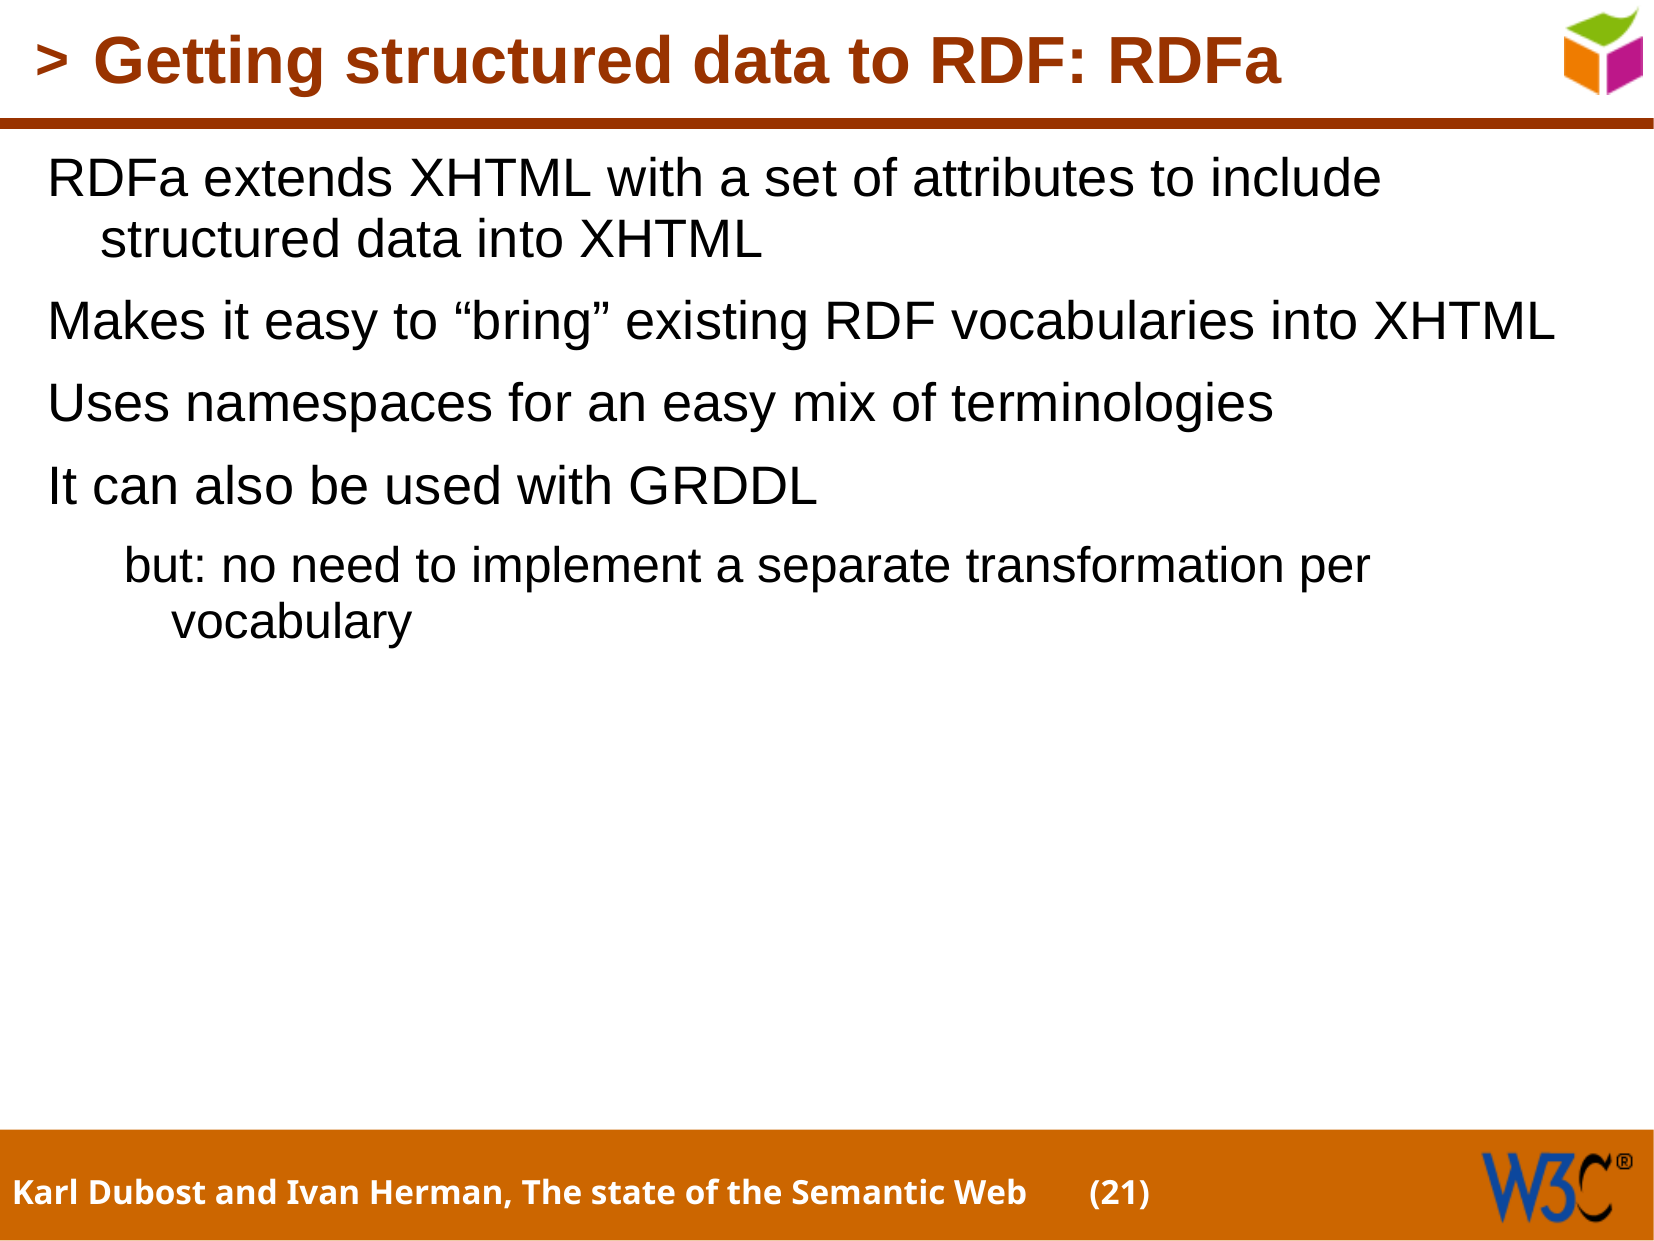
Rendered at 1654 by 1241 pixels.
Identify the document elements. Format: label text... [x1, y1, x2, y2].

title Getting structured data to RDF: RDFa [93, 7, 1493, 111]
picture [1477, 1149, 1639, 1228]
list RDFa extends XHTML with a set of attributes to include structured data into XHTML Makes it easy to “bring” existing RDF vocabularies into XHTML Uses namespaces for an easy mix of terminologies It can also be used with GRDDL but: no need to implement a separate transformation per vocabulary [29, 147, 1624, 1119]
picture [1564, 5, 1643, 95]
